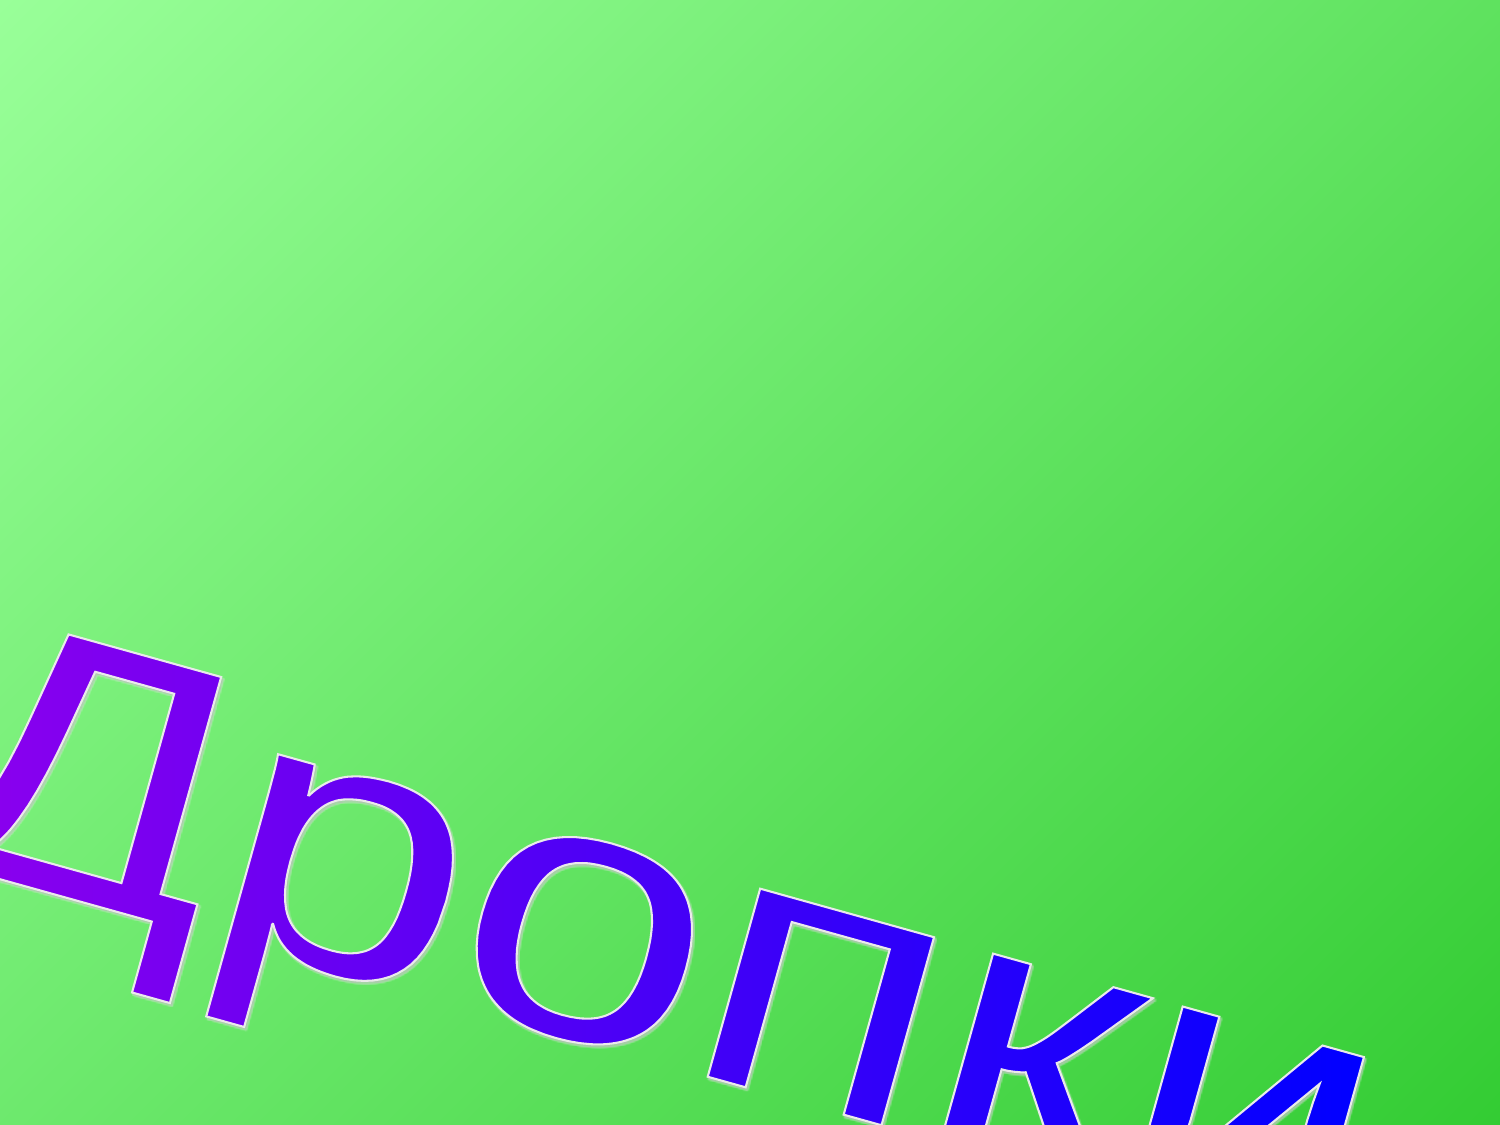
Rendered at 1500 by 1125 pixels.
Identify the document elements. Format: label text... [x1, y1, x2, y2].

text_box Дропки [1149, 1006, 1220, 1125]
text_box Дропки [0, 634, 222, 1004]
text_box Дропки [945, 953, 1153, 1125]
text_box Дропки [206, 754, 453, 1027]
text_box Дропки [1226, 1045, 1364, 1125]
text_box Дропки [476, 837, 692, 1045]
text_box Дропки [707, 888, 935, 1125]
